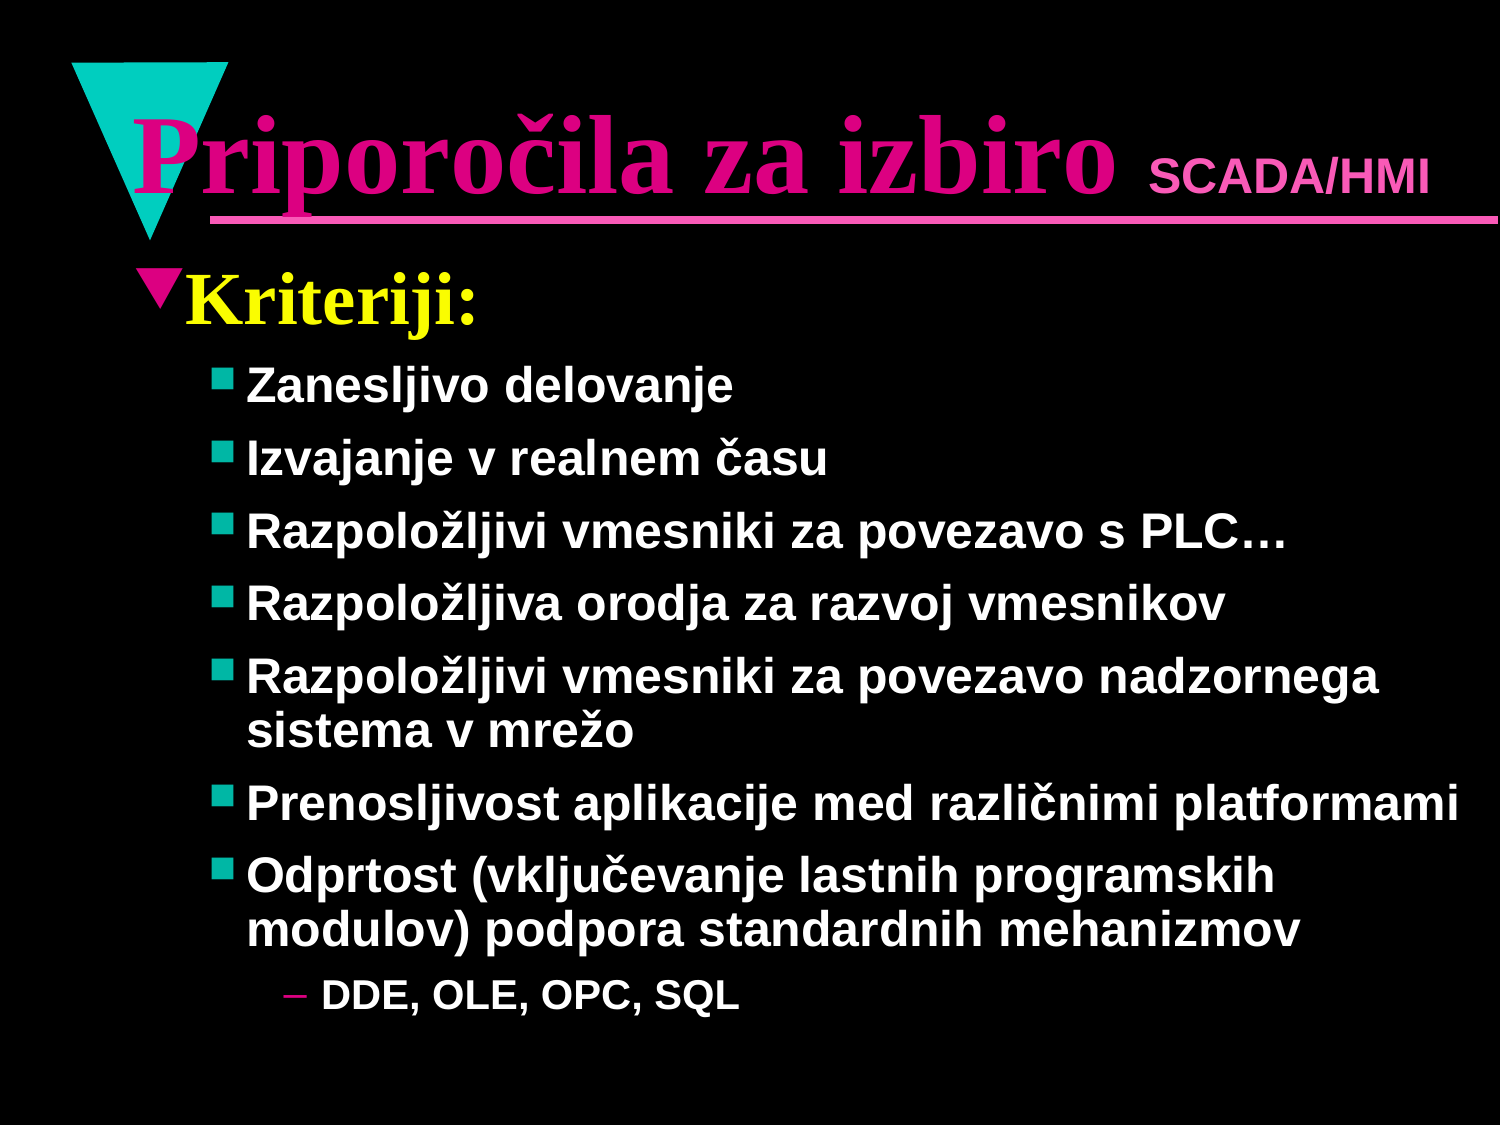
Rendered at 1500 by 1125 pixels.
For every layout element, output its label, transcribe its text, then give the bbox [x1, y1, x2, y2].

title Priporočila za izbiro SCADA/HMI [117, 63, 1500, 251]
list Kriteriji: Zanesljivo delovanje Izvajanje v realnem času Razpoložljivi vmesniki za povezavo s PLC… Razpoložljiva orodja za razvoj vmesnikov Razpoložljivi vmesniki za povezavo nadzornega sistema v mrežo Prenosljivost aplikacije med različnimi platformami Odprtost (vključevanje lastnih programskih modulov) podpora standardnih mehanizmov DDE, OLE, OPC, SQL [118, 252, 1498, 1125]
